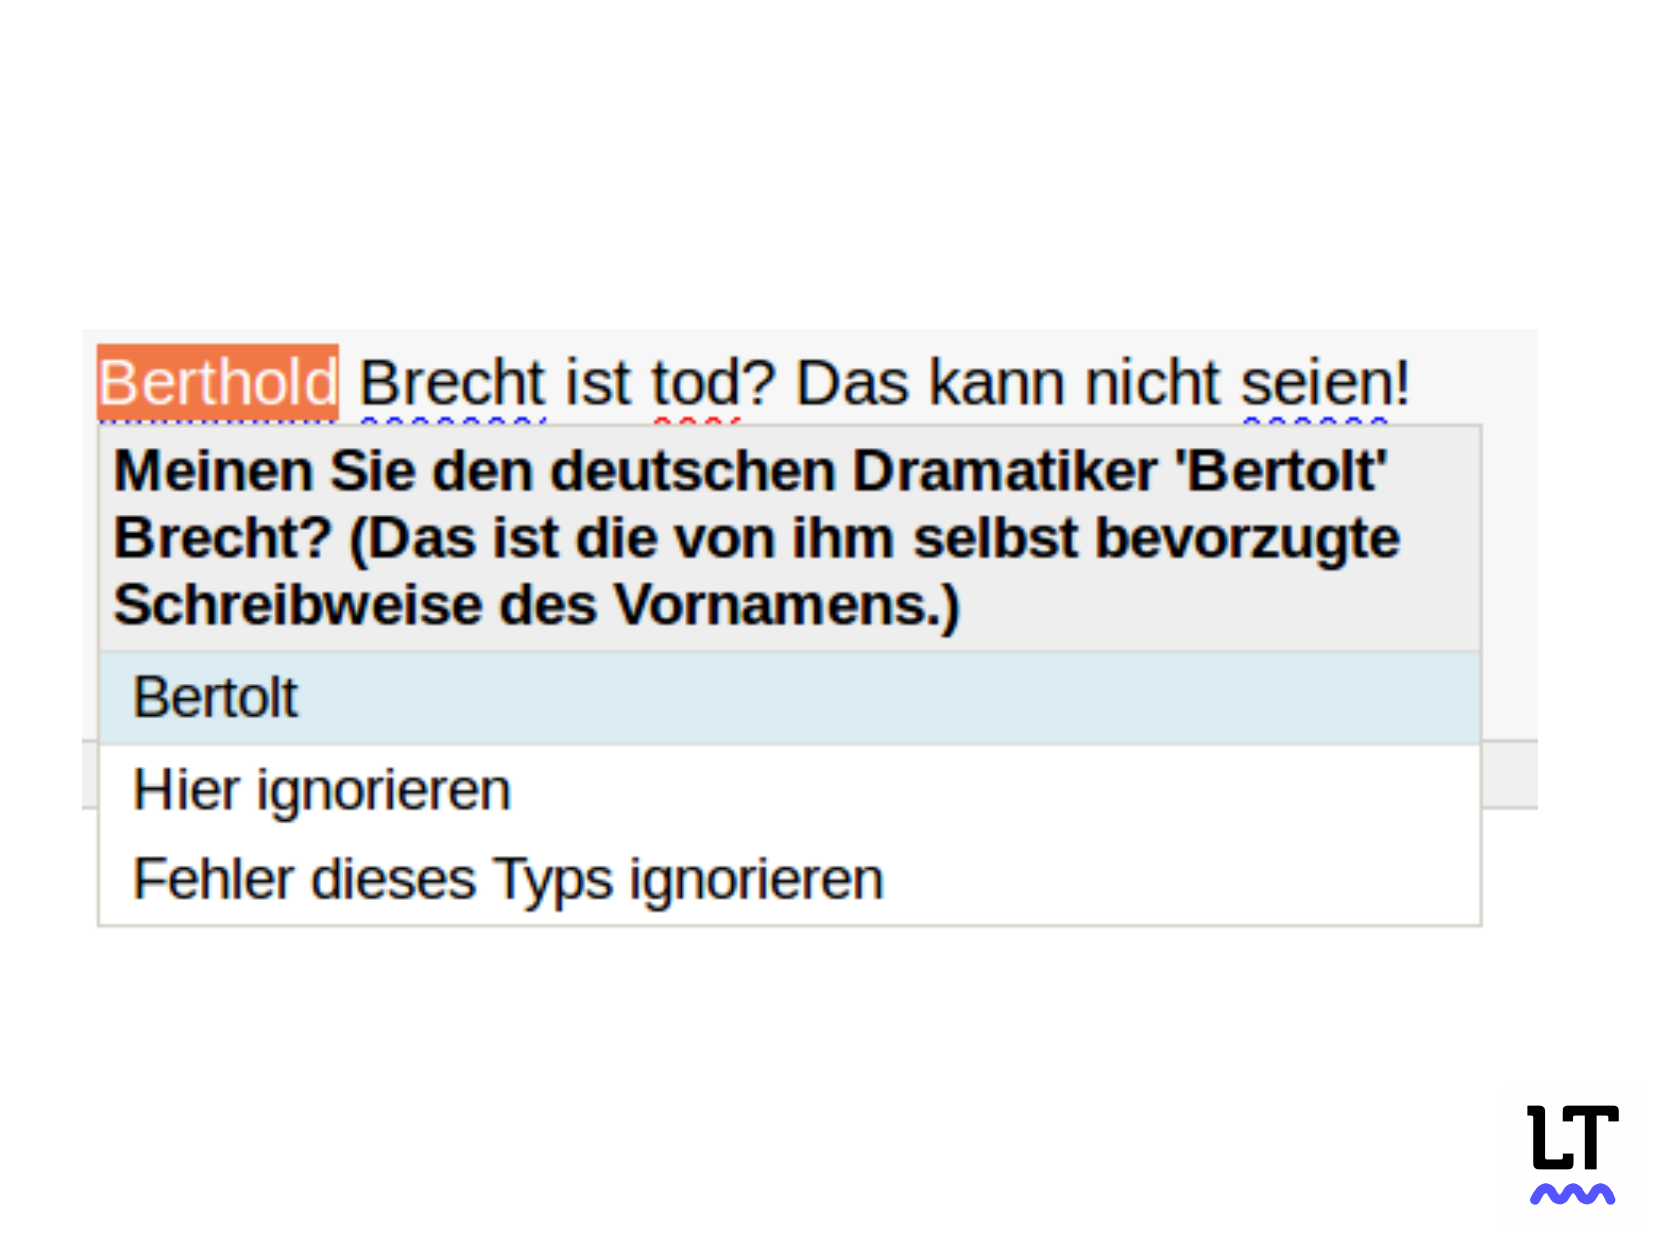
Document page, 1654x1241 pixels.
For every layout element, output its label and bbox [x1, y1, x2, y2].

picture [1500, 1086, 1645, 1229]
picture [82, 329, 1538, 970]
